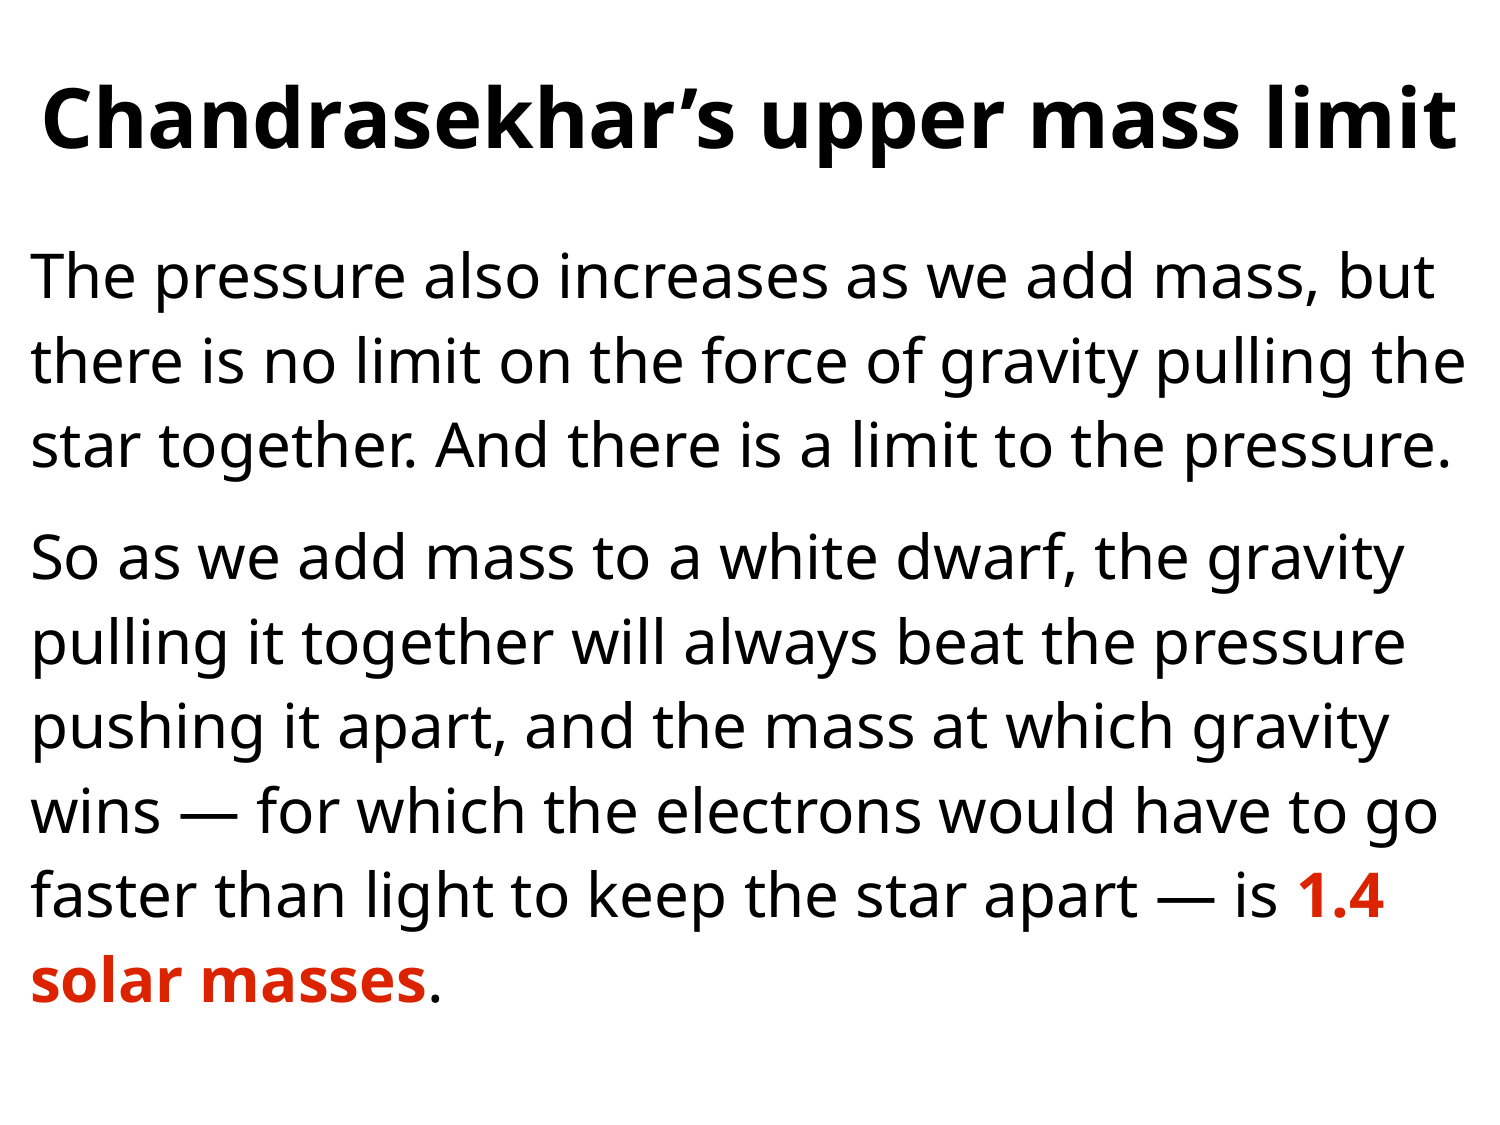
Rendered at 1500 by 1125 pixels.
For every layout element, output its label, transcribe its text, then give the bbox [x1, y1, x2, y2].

list The pressure also increases as we add mass, but there is no limit on the force of gravity pulling the star together. And there is a limit to the pressure. So as we add mass to a white dwarf, the gravity pulling it together will always beat the pressure pushing it apart, and the mass at which gravity wins — for which the electrons would have to go faster than light to keep the star apart — is 1.4 solar masses. [30, 232, 1471, 1096]
title Chandrasekhar’s upper mass limit [30, 67, 1471, 165]
